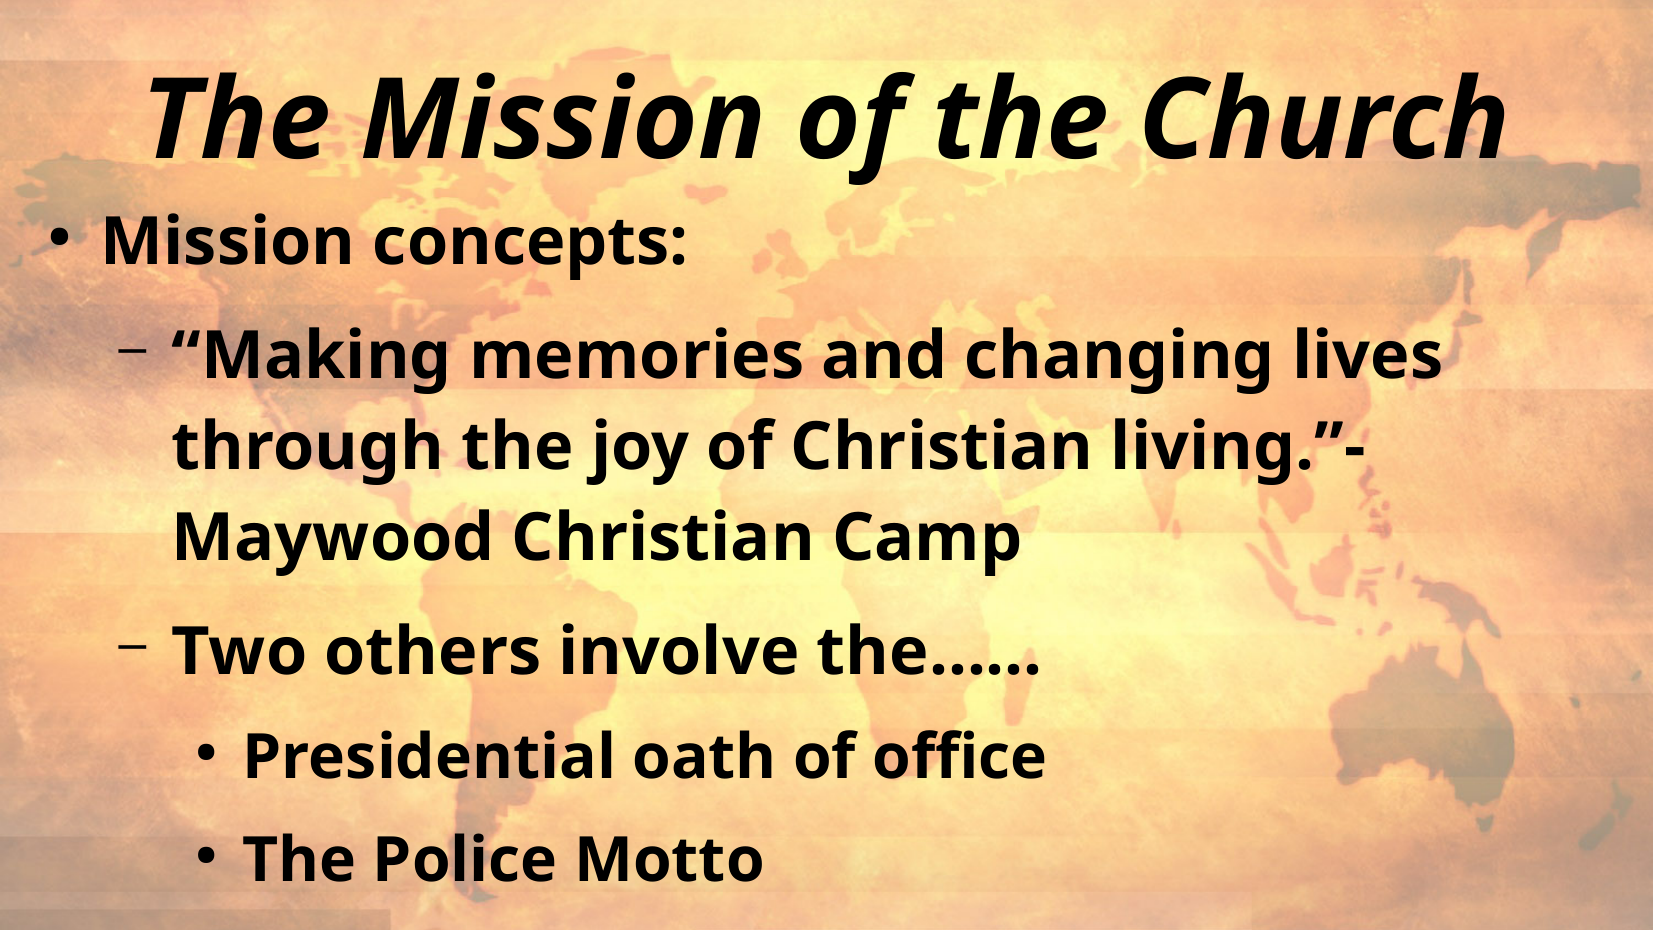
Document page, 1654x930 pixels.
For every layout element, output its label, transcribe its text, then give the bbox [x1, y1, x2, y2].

title The Mission of the Church [82, 36, 1571, 193]
picture [0, 0, 1653, 930]
list Mission concepts: “Making memories and changing lives through the joy of Christian living.”- Maywood Christian Camp Two others involve the…… Presidential oath of office The Police Motto [29, 193, 1636, 915]
